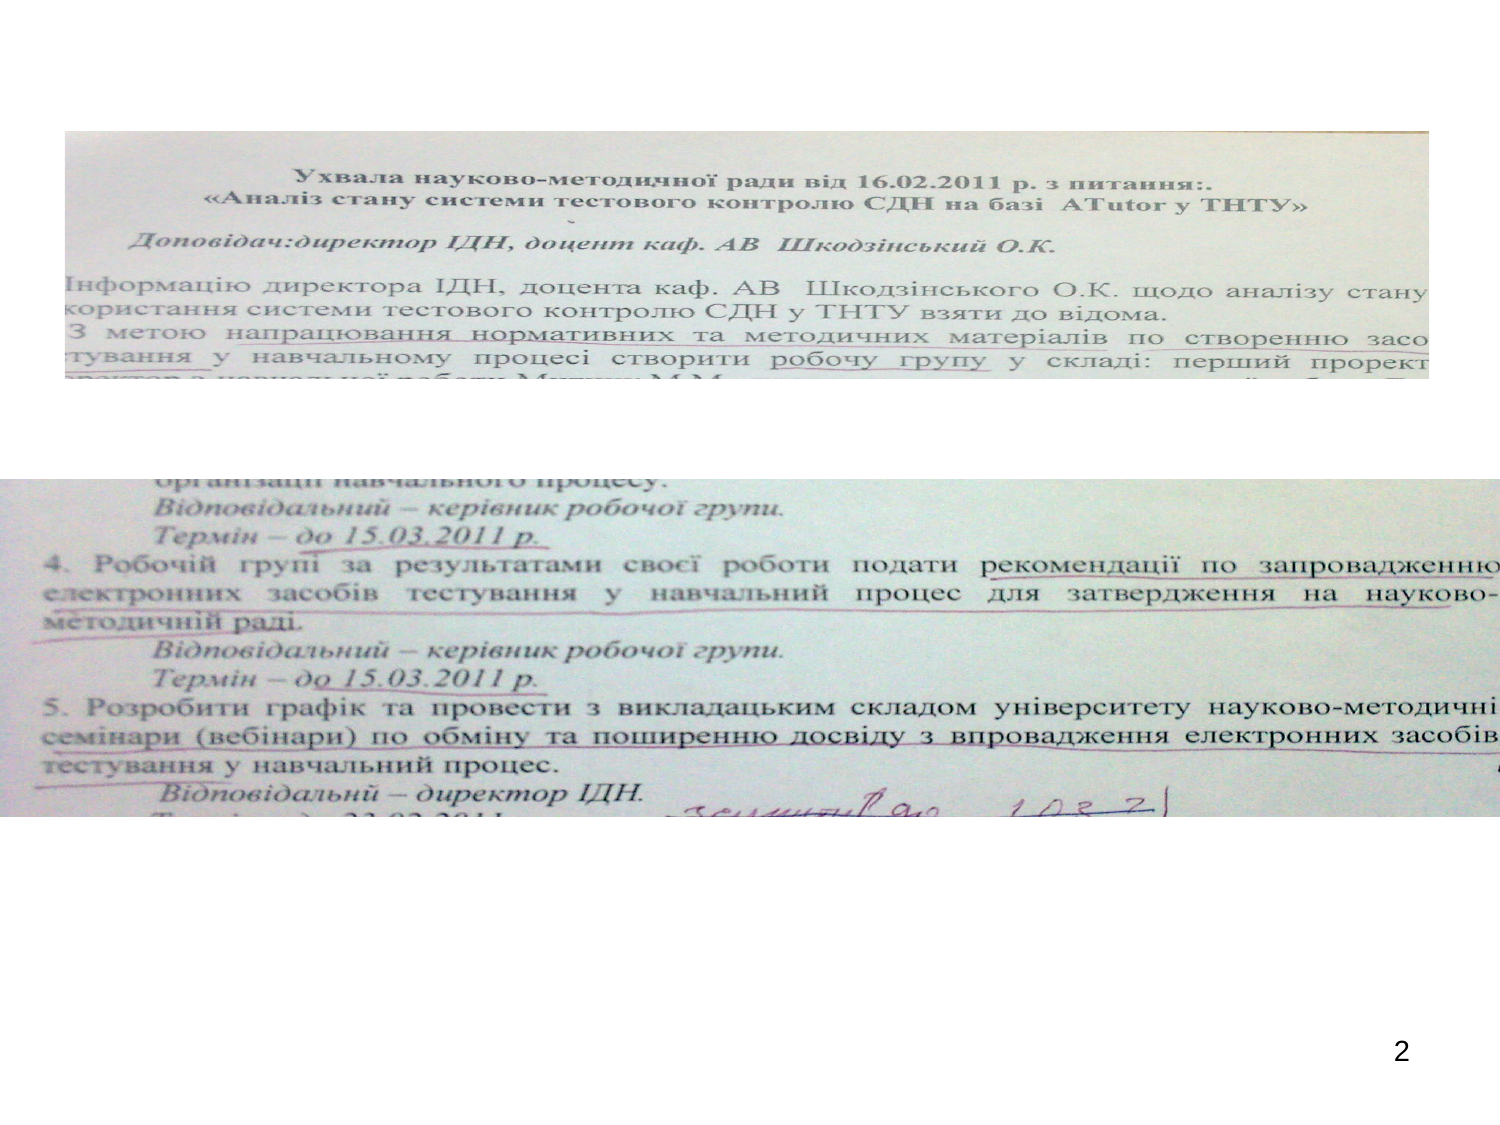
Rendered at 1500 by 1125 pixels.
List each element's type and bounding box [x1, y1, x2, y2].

text_box [64, 131, 1430, 379]
text_box [0, 479, 1500, 817]
